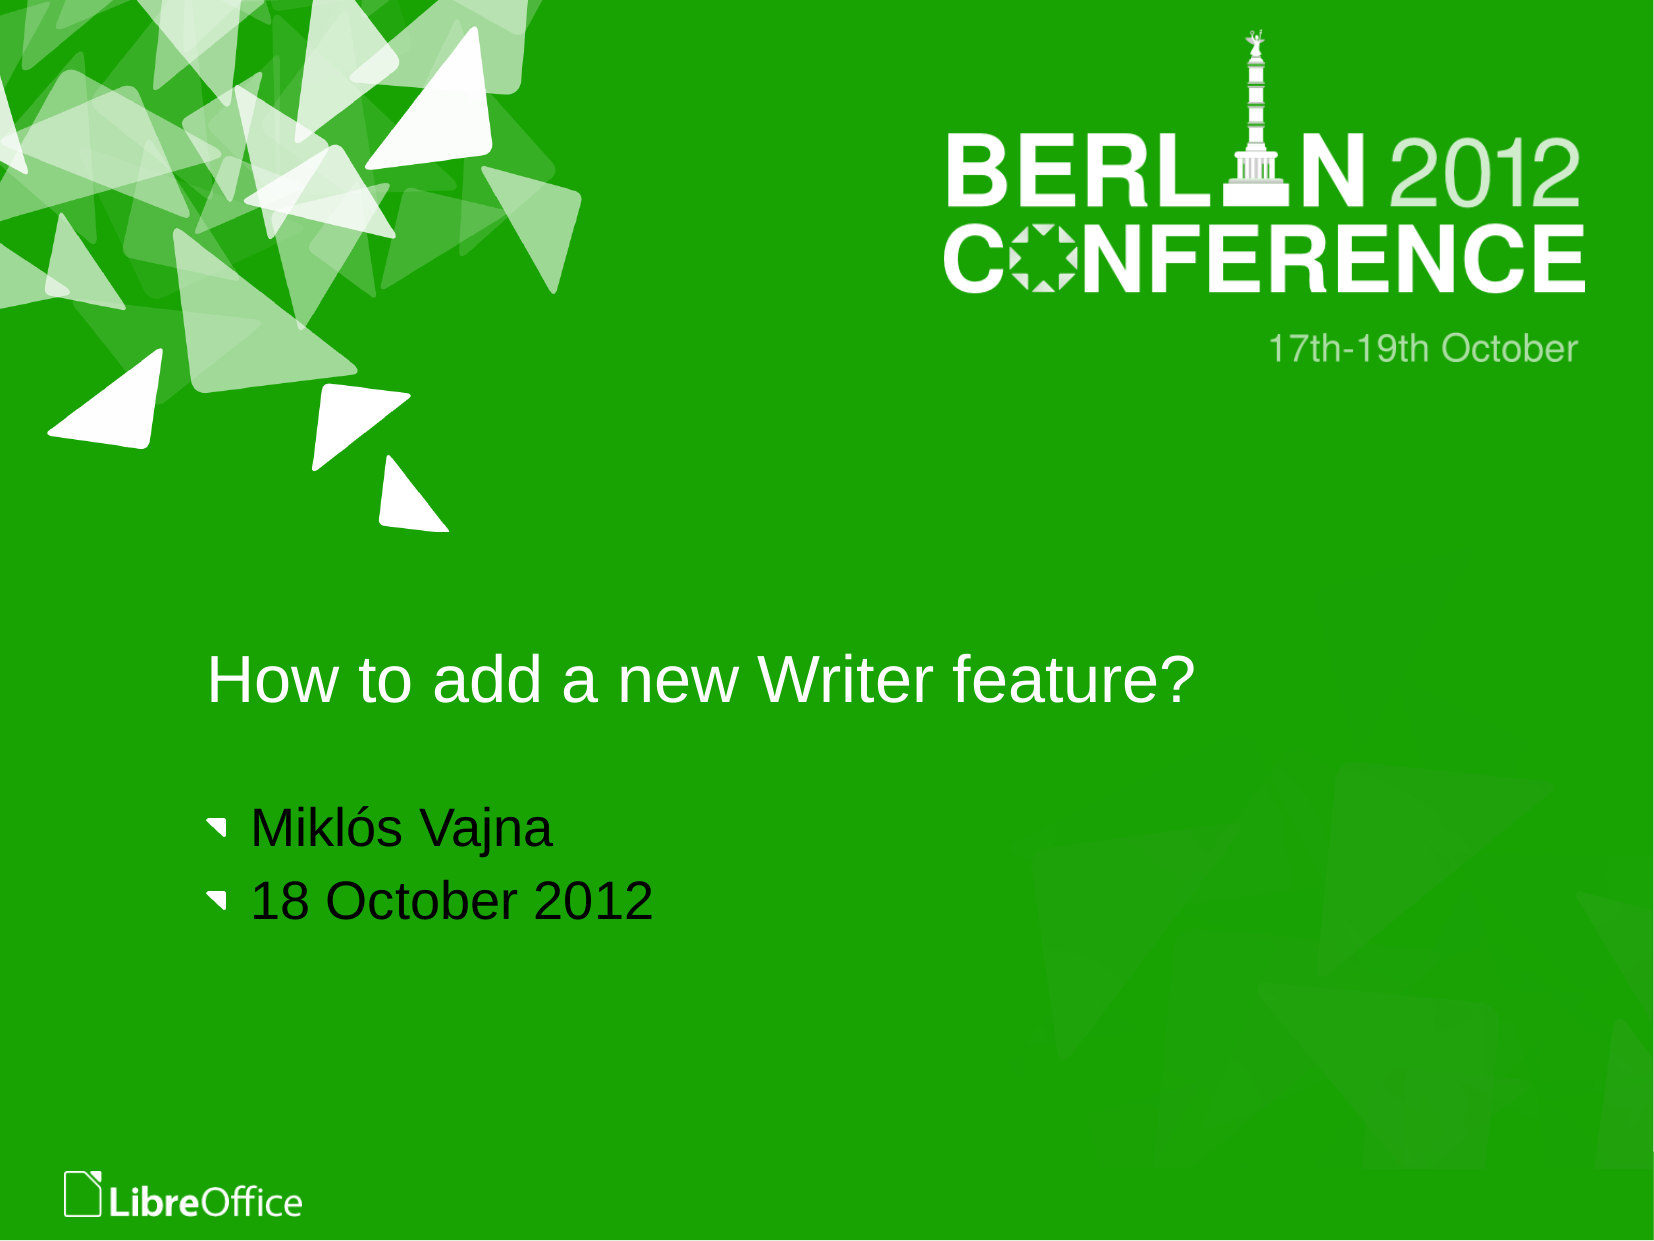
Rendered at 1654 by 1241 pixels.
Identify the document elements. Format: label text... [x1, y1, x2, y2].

title How to add a new Writer feature? [206, 590, 1477, 768]
picture [944, 29, 1585, 362]
picture [64, 1171, 206, 1217]
picture [0, 0, 680, 532]
list Miklós Vajna 18 October 2012 [206, 797, 1477, 1241]
picture [915, 548, 1654, 1169]
